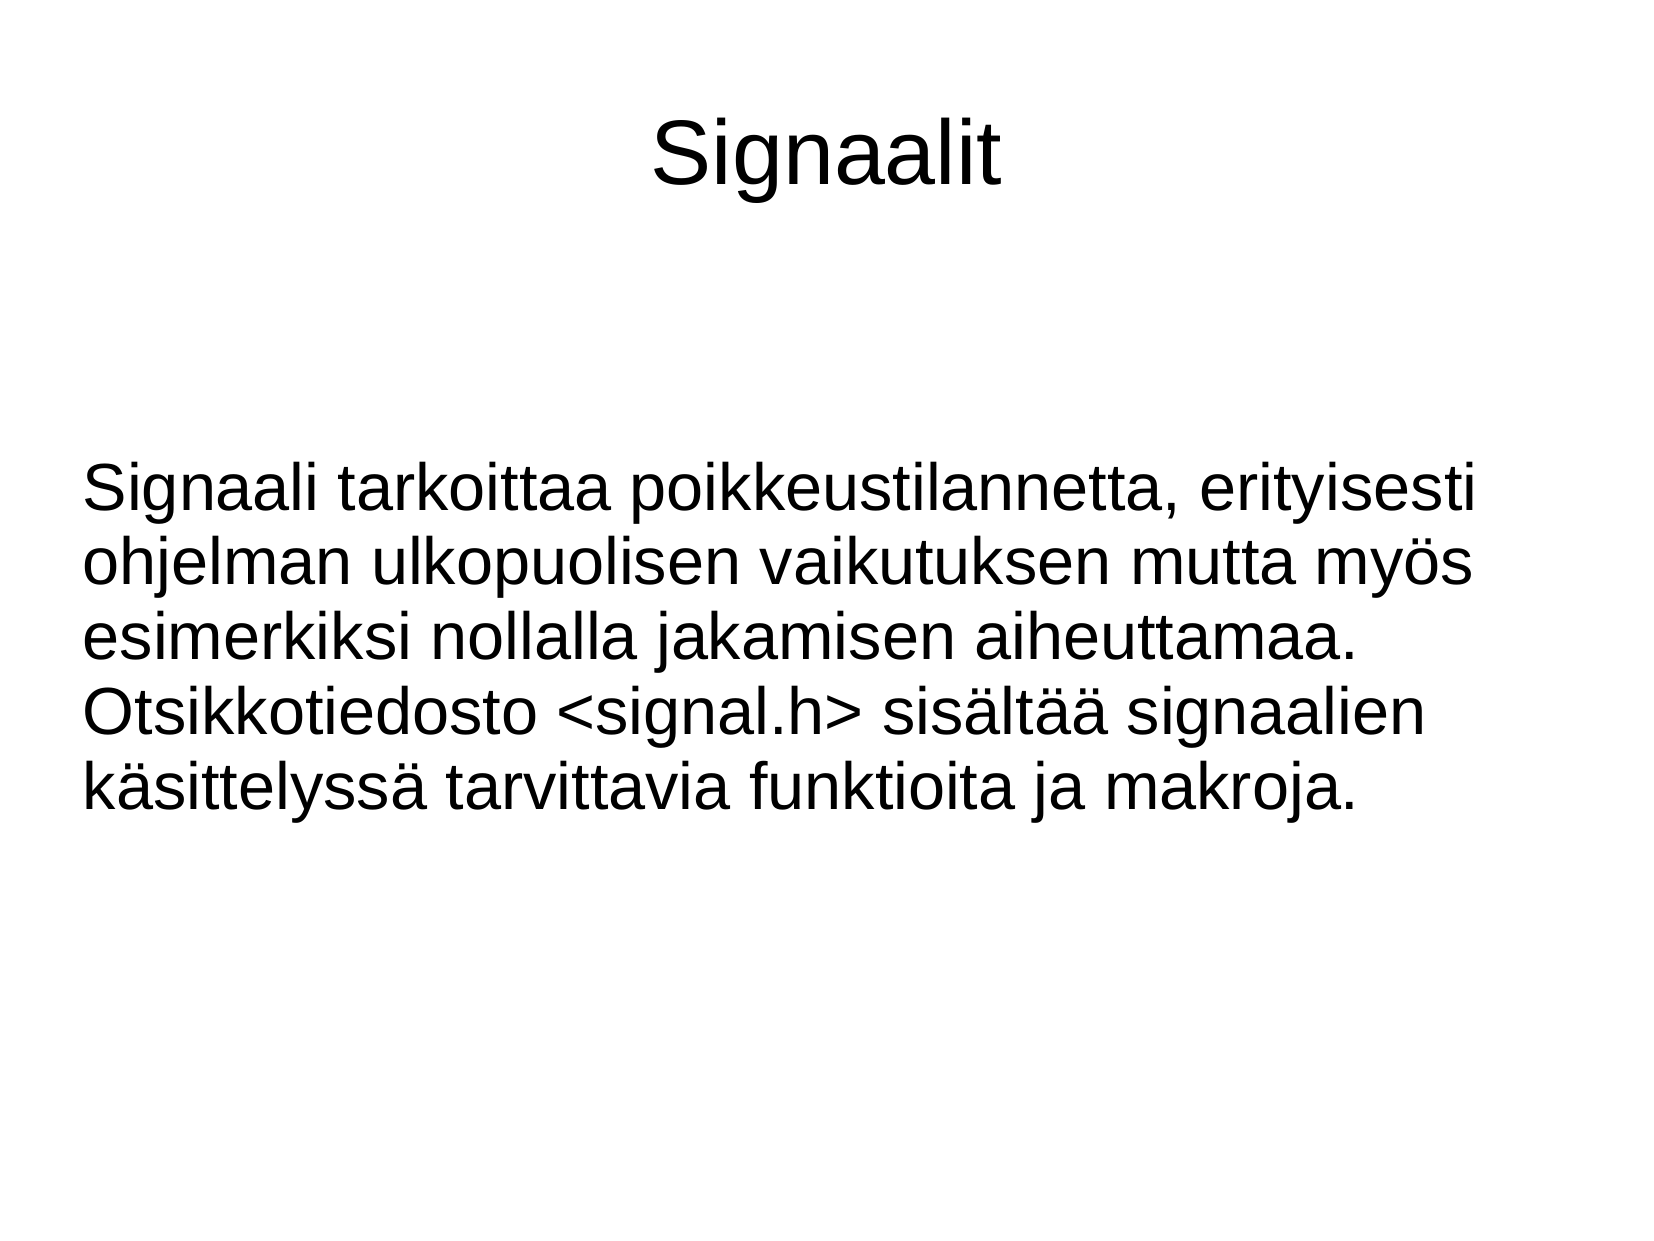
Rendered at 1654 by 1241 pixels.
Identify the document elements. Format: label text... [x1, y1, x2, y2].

subtitle Signaali tarkoittaa poikkeustilannetta, erityisesti ohjelman ulkopuolisen vaikutuksen mutta myös esimerkiksi nollalla jakamisen aiheuttamaa. Otsikkotiedosto <signal.h> sisältää signaalien käsittelyssä tarvittavia funktioita ja makroja. [82, 309, 1571, 1114]
title Signaalit [82, 56, 1571, 250]
